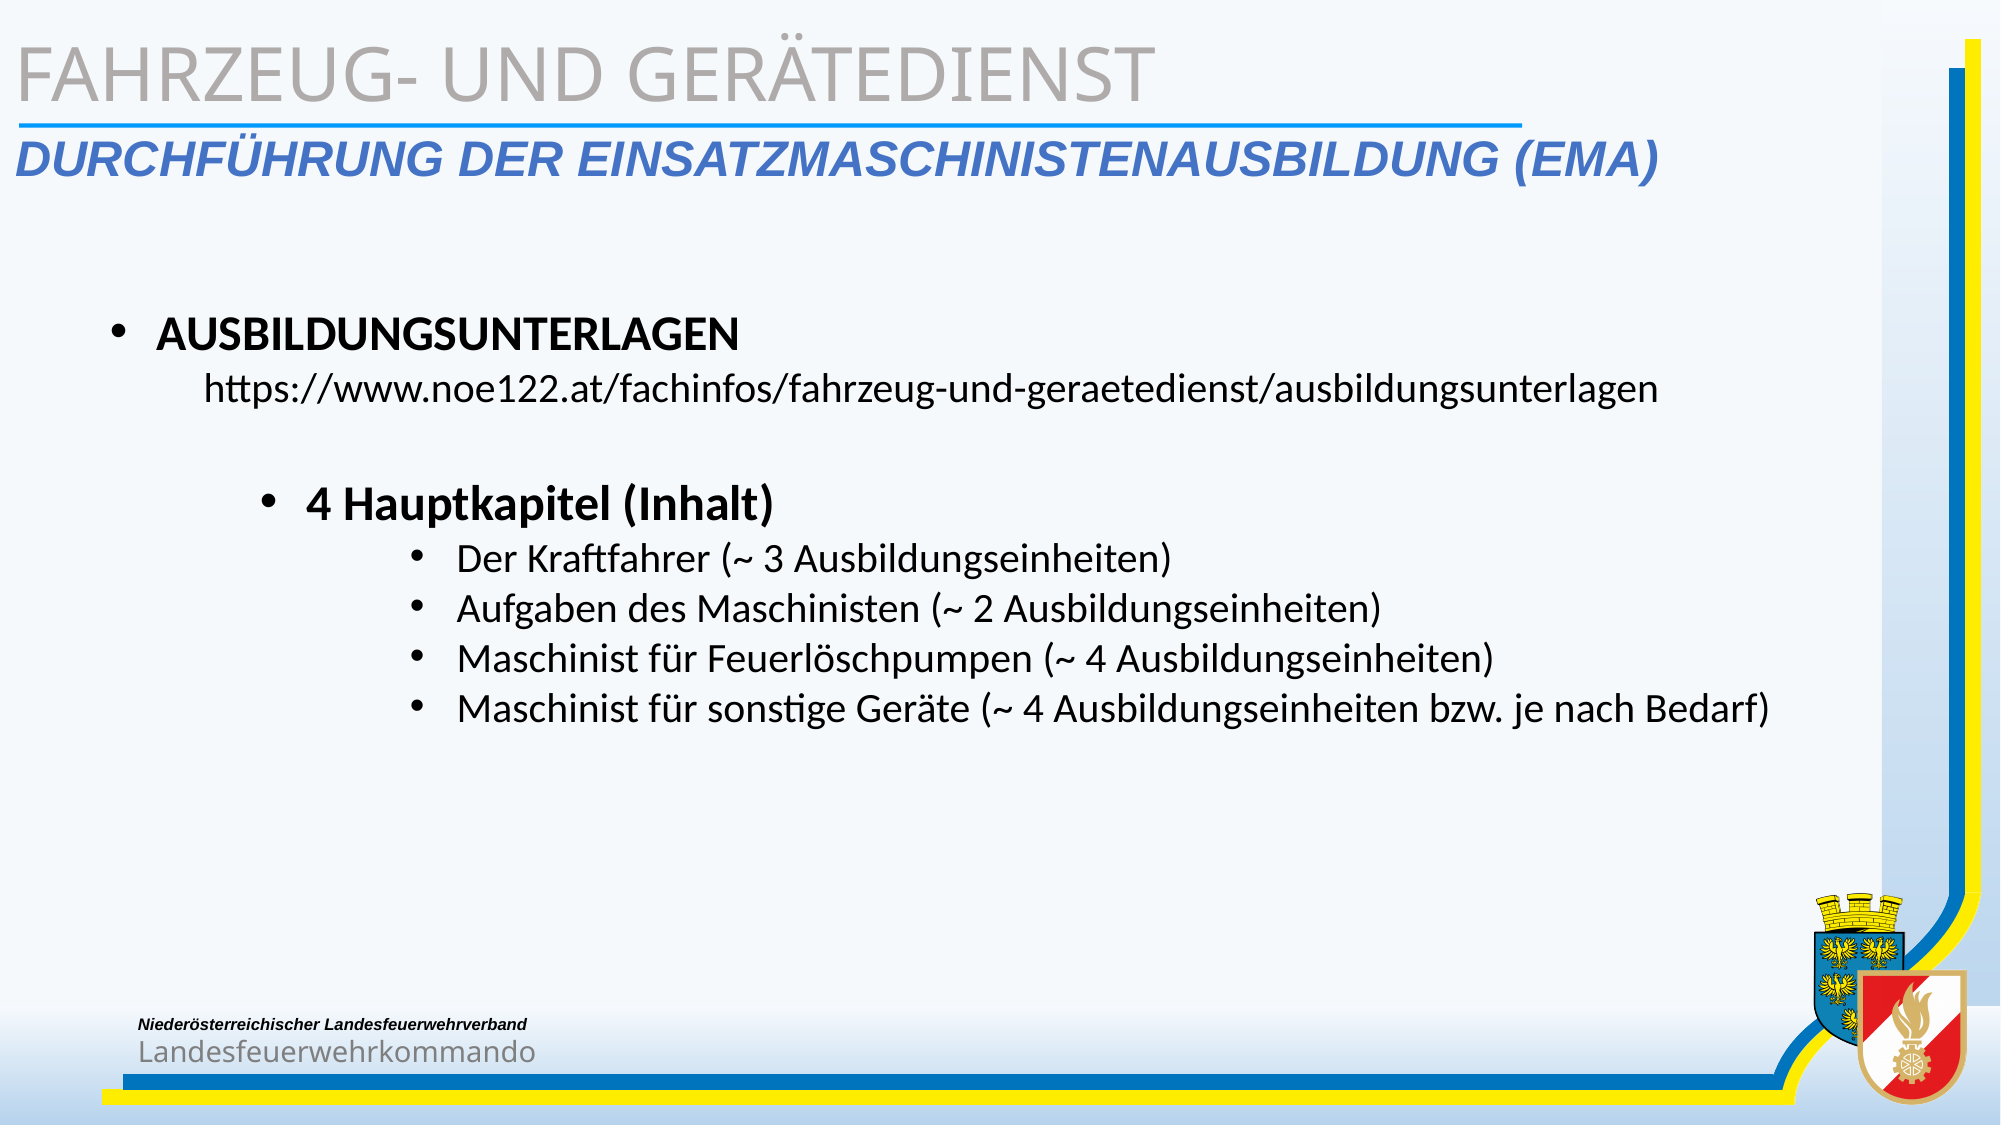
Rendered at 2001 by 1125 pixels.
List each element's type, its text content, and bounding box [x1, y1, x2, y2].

text_box FAHRZEUG- UND GERÄTEDIENST [0, 0, 1574, 118]
text_box DURCHFÜHRUNG DER EINSATZMASCHINISTENAUSBILDUNG (EMA) [0, 118, 1719, 195]
text_box AUSBILDUNGSUNTERLAGEN https://www.noe122.at/fachinfos/fahrzeug-und-geraetedienst/ausbildungsunterlagen 4 Hauptkapitel (Inhalt) Der Kraftfahrer (~ 3 Ausbildungseinheiten) Aufgaben des Maschinisten (~ 2 Ausbildungseinheiten) Maschinist für Feuerlöschpumpen (~ 4 Ausbildungseinheiten) Maschinist für sonstige Geräte (~ 4 Ausbildungseinheiten bzw. je nach Bedarf) [94, 292, 1900, 743]
